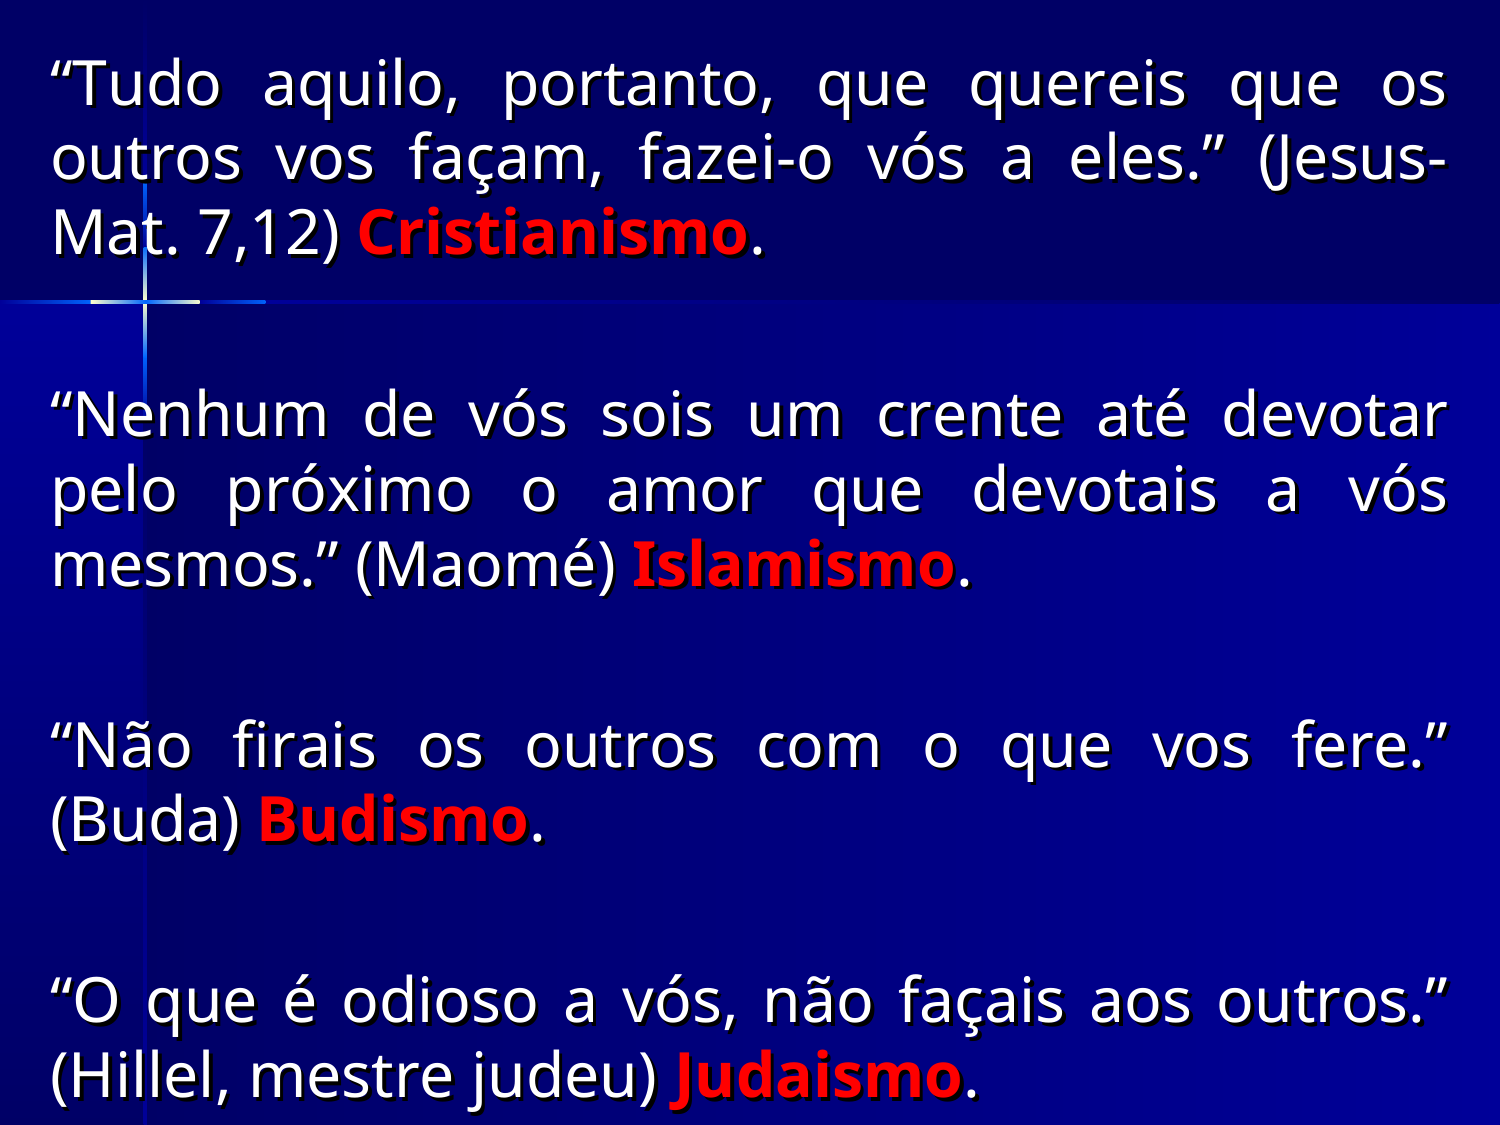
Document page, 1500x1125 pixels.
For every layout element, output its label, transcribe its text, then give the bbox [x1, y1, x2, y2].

text_box “Tudo aquilo, portanto, que quereis que os outros vos façam, fazei-o vós a eles.” (Jesus- Mat. 7,12) Cristianismo. “Nenhum de vós sois um crente até devotar pelo próximo o amor que devotais a vós mesmos.” (Maomé) Islamismo. “Não firais os outros com o que vos fere.” (Buda) Budismo. “O que é odioso a vós, não façais aos outros.” (Hillel, mestre judeu) Judaismo. [35, 35, 1465, 1125]
